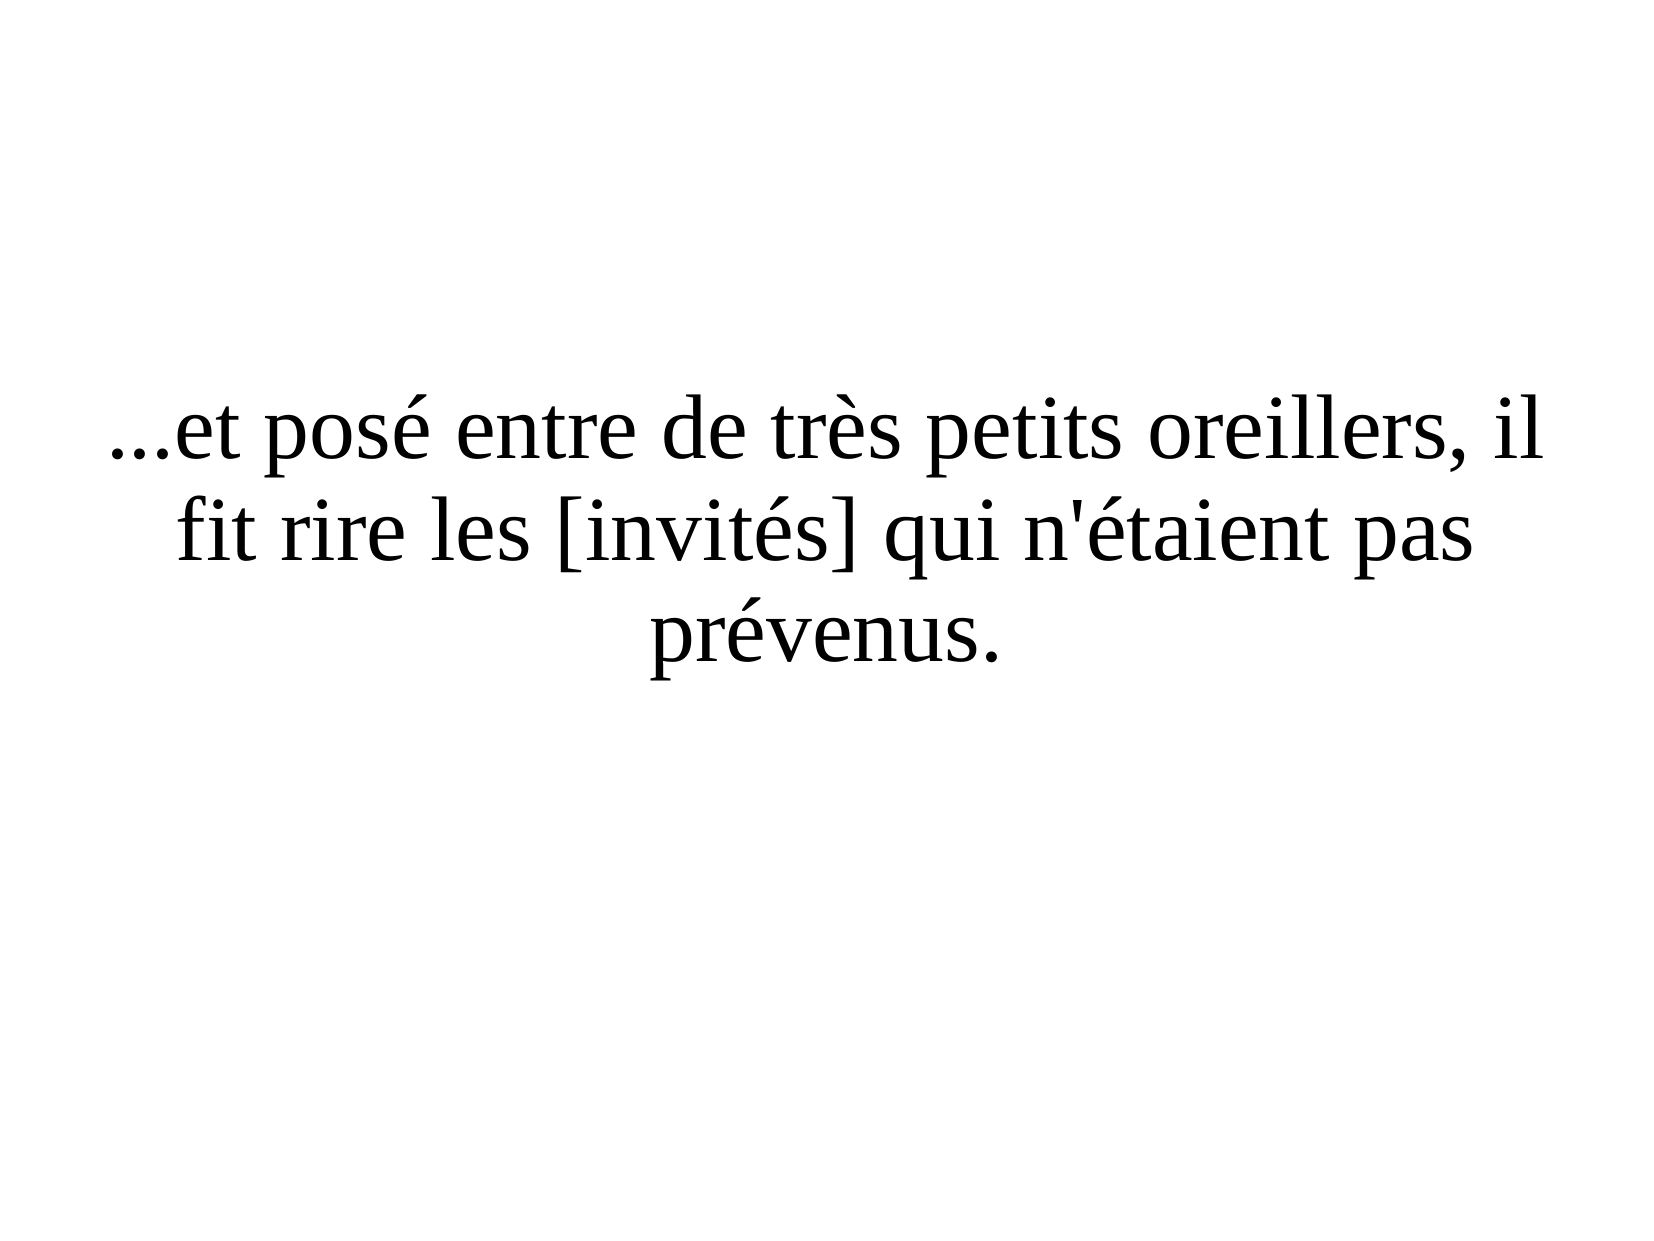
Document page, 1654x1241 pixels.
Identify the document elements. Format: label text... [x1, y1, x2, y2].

subtitle ...et posé entre de très petits oreillers, il fit rire les [invités] qui n'étaient pas prévenus. [82, 49, 1571, 1010]
